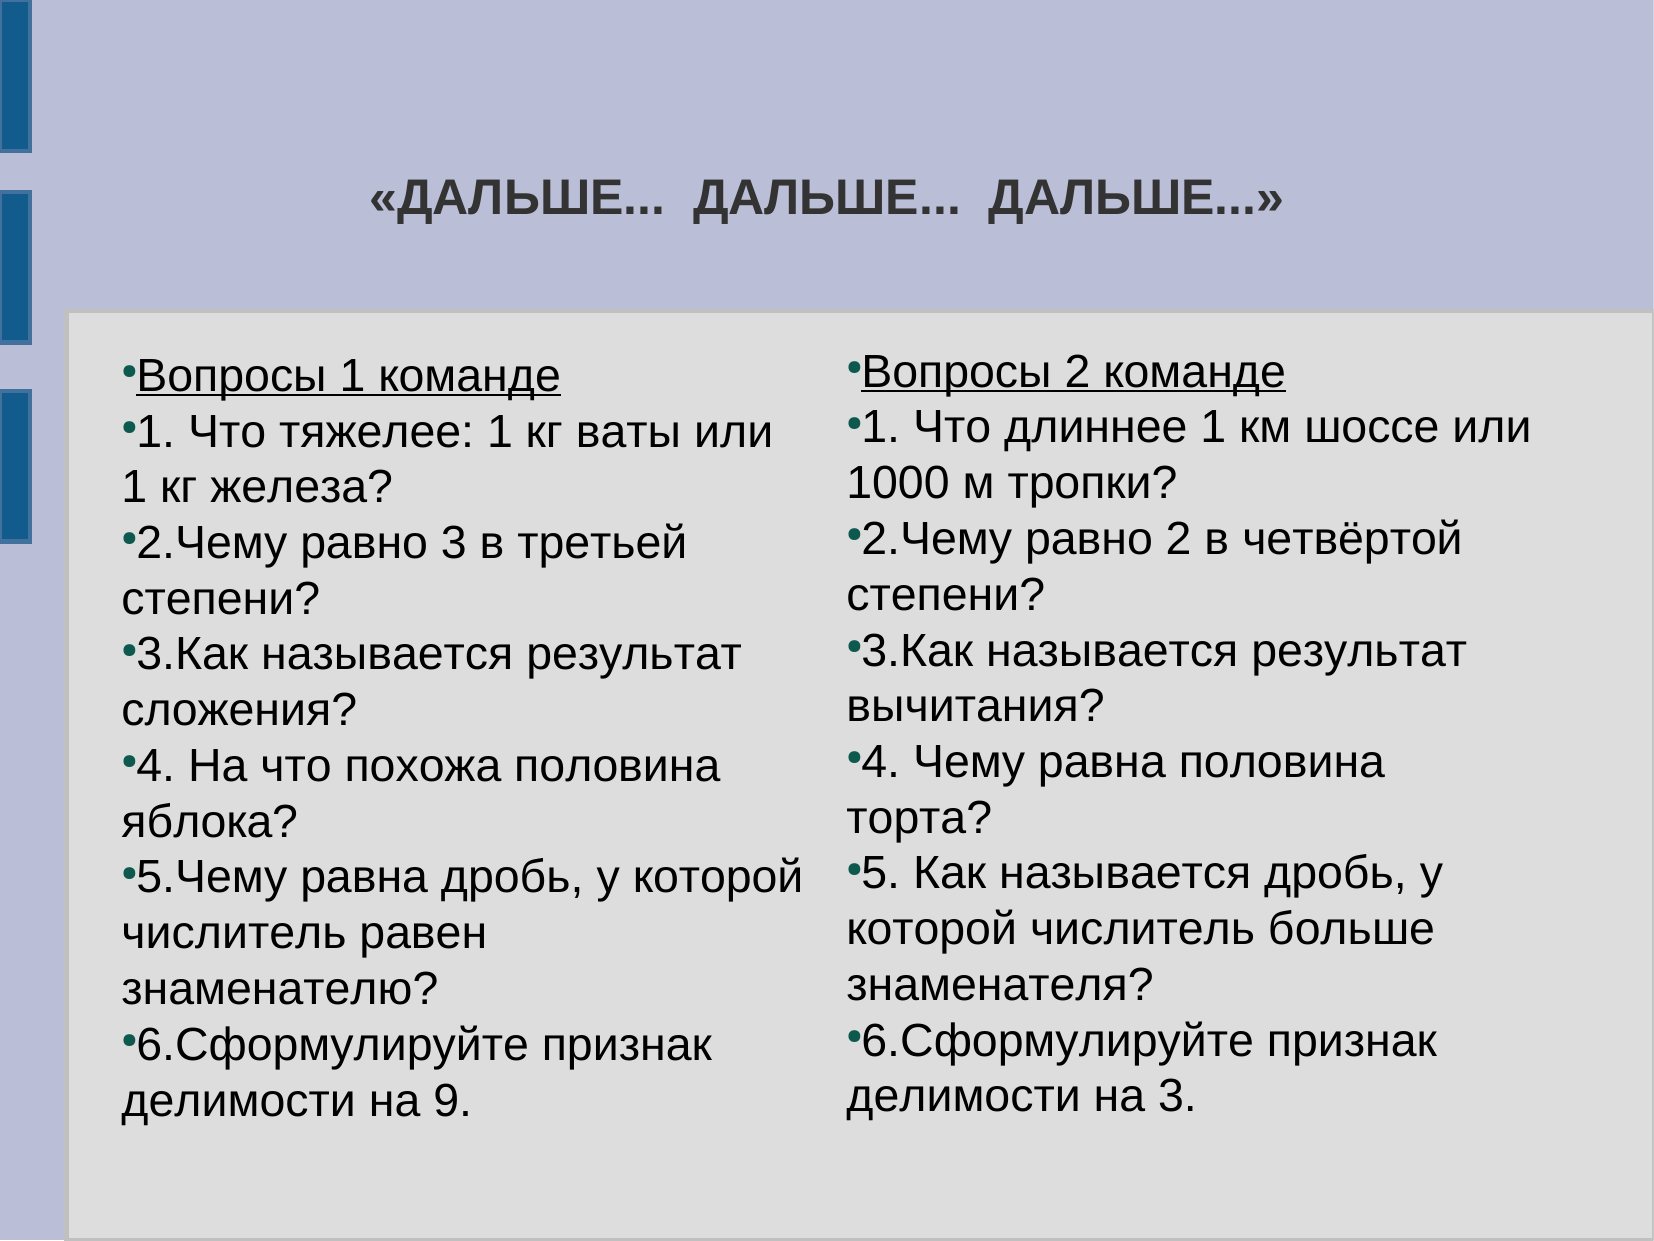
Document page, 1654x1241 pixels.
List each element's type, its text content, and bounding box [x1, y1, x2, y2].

list Вопросы 1 команде 1. Что тяжелее: 1 кг ваты или 1 кг железа? 2.Чему равно 3 в третьей степени? 3.Как называется результат сложения? 4. На что похожа половина яблока? 5.Чему равна дробь, у которой числитель равен знаменателю? 6.Сформулируйте признак делимости на 9. [121, 344, 811, 1127]
list Вопросы 2 команде 1. Что длиннее 1 км шоссе или 1000 м тропки? 2.Чему равно 2 в четвёртой степени? 3.Как называется результат вычитания? 4. Чему равна половина торта? 5. Как называется дробь, у которой числитель больше знаменателя? 6.Сформулируйте признак делимости на 3. [846, 340, 1536, 1123]
title «ДАЛЬШЕ... ДАЛЬШЕ... ДАЛЬШЕ...» [121, 91, 1534, 299]
